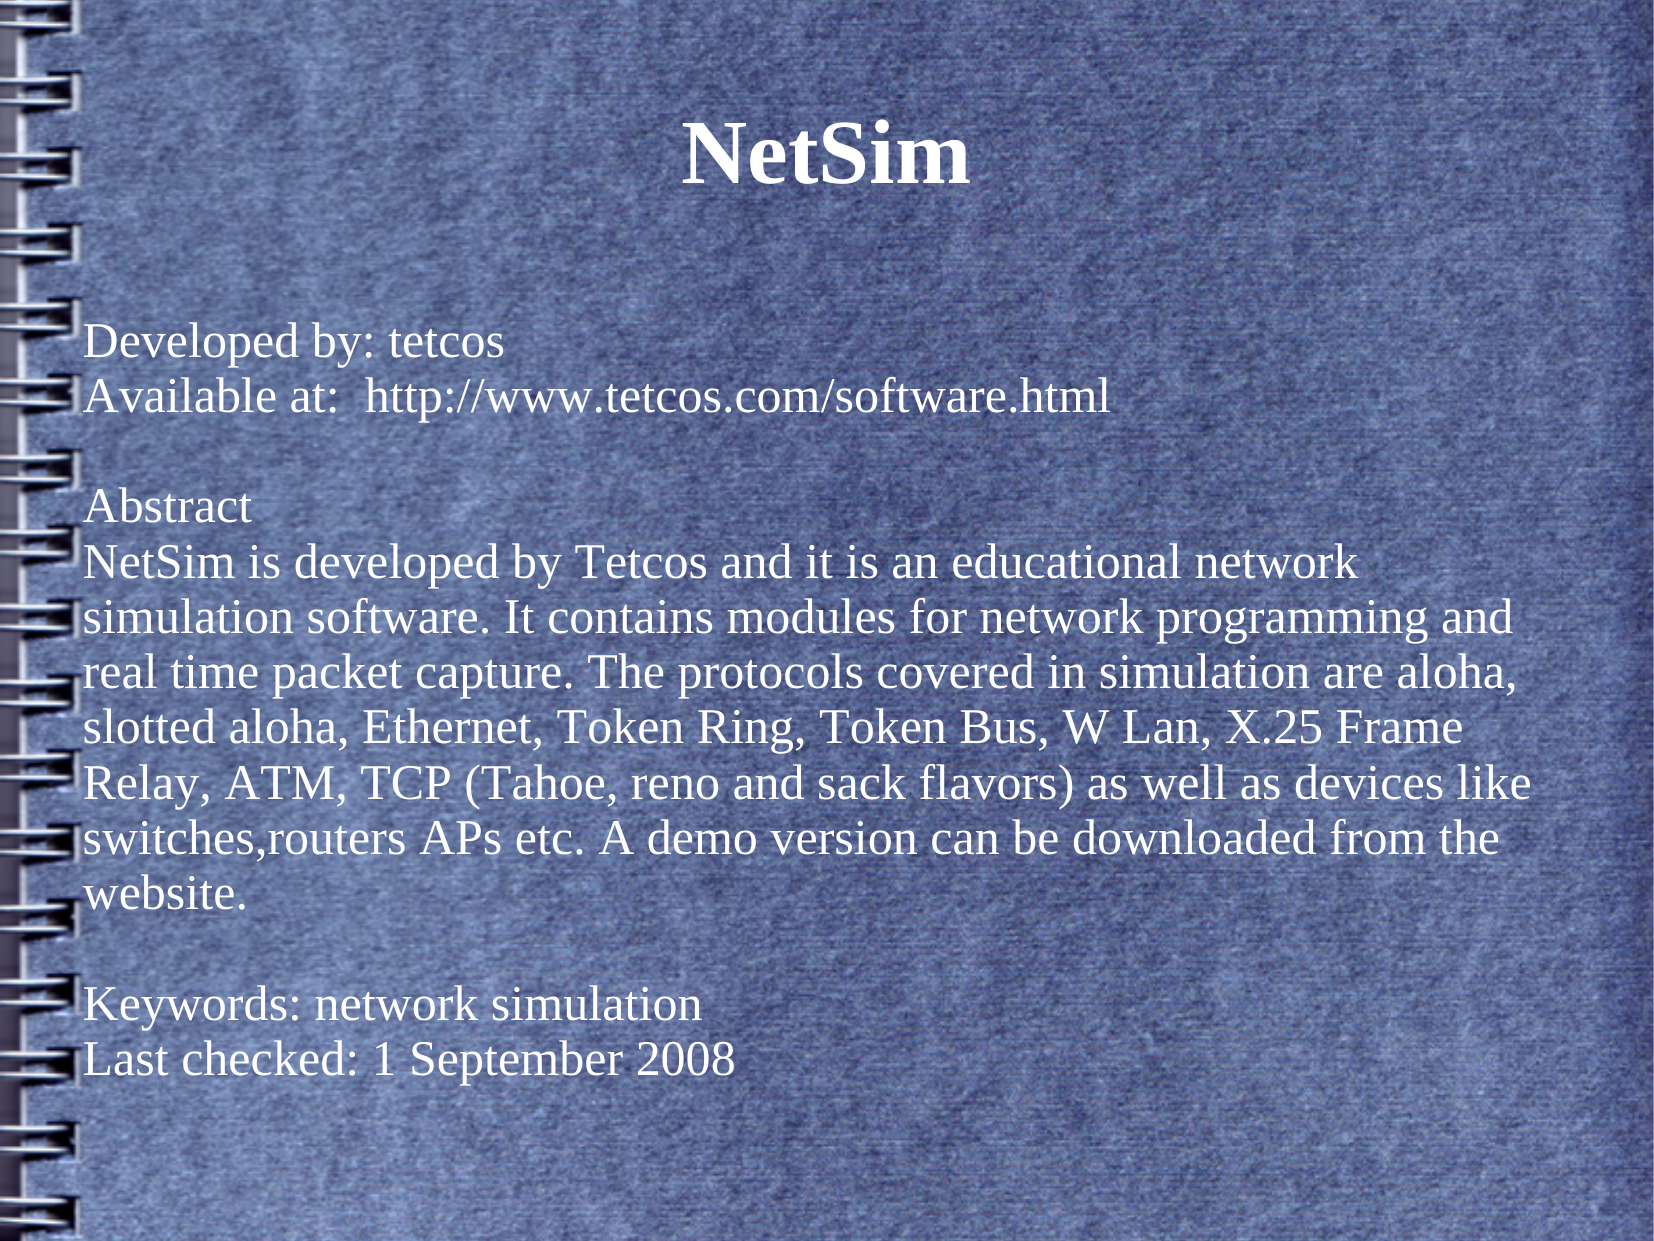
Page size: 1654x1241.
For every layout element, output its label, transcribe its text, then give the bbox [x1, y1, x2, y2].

subtitle Developed by: tetcos Available at: http://www.tetcos.com/software.html Abstract NetSim is developed by Tetcos and it is an educational network simulation software. It contains modules for network programming and real time packet capture. The protocols covered in simulation are aloha, slotted aloha, Ethernet, Token Ring, Token Bus, W Lan, X.25 Frame Relay, ATM, TCP (Tahoe, reno and sack flavors) as well as devices like switches,routers APs etc. A demo version can be downloaded from the website. Keywords: network simulation Last checked: 1 September 2008 [82, 297, 1571, 1102]
title NetSim [82, 56, 1571, 250]
picture [0, 0, 1654, 1241]
